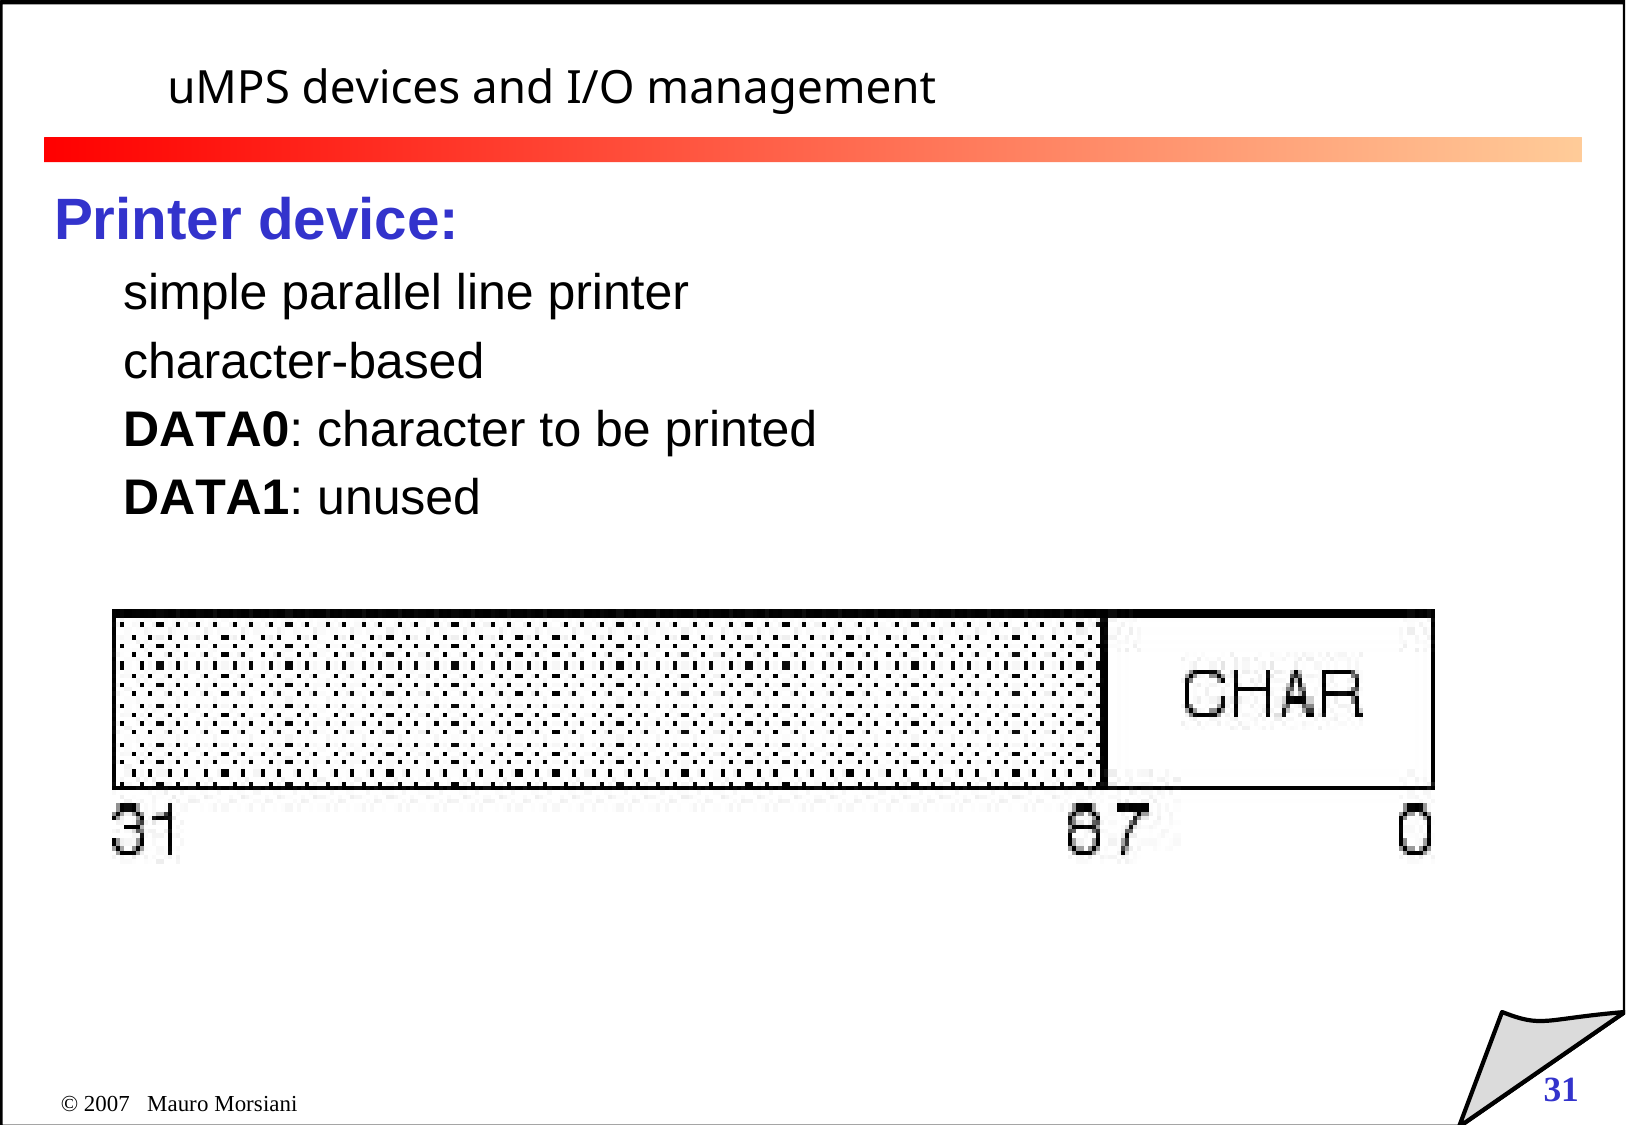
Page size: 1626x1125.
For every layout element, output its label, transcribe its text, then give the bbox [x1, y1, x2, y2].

picture [100, 597, 1452, 864]
list Printer device: simple parallel line printer character-based DATA0: character to be printed DATA1: unused [54, 187, 1569, 1059]
title uMPS devices and I/O management [37, 44, 1587, 130]
